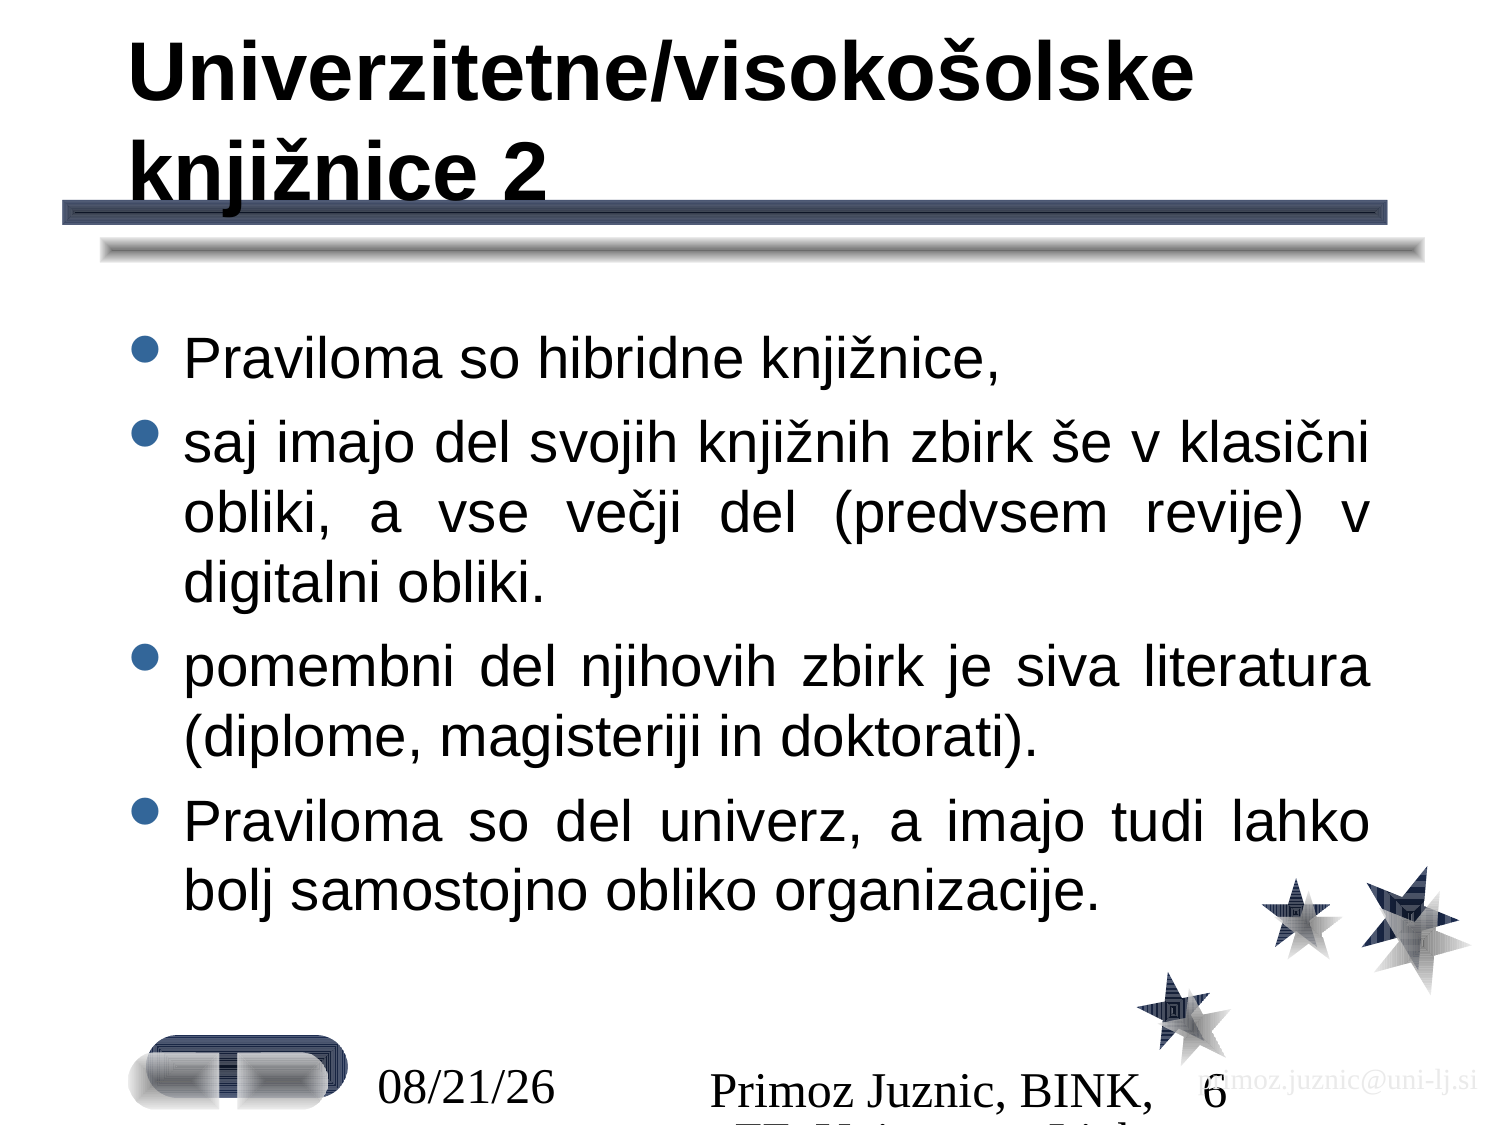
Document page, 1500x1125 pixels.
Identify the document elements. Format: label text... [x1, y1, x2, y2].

list Praviloma so hibridne knjižnice, saj imajo del svojih knjižnih zbirk še v klasični obliki, a vse večji del (predvsem revije) v digitalni obliki. pomembni del njihovih zbirk je siva literatura (diplome, magisteriji in doktorati). Praviloma so del univerz, a imajo tudi lahko bolj samostojno obliko organizacije. [112, 312, 1388, 988]
title Univerzitetne/visokošolske knjižnice 2 [112, 9, 1388, 225]
